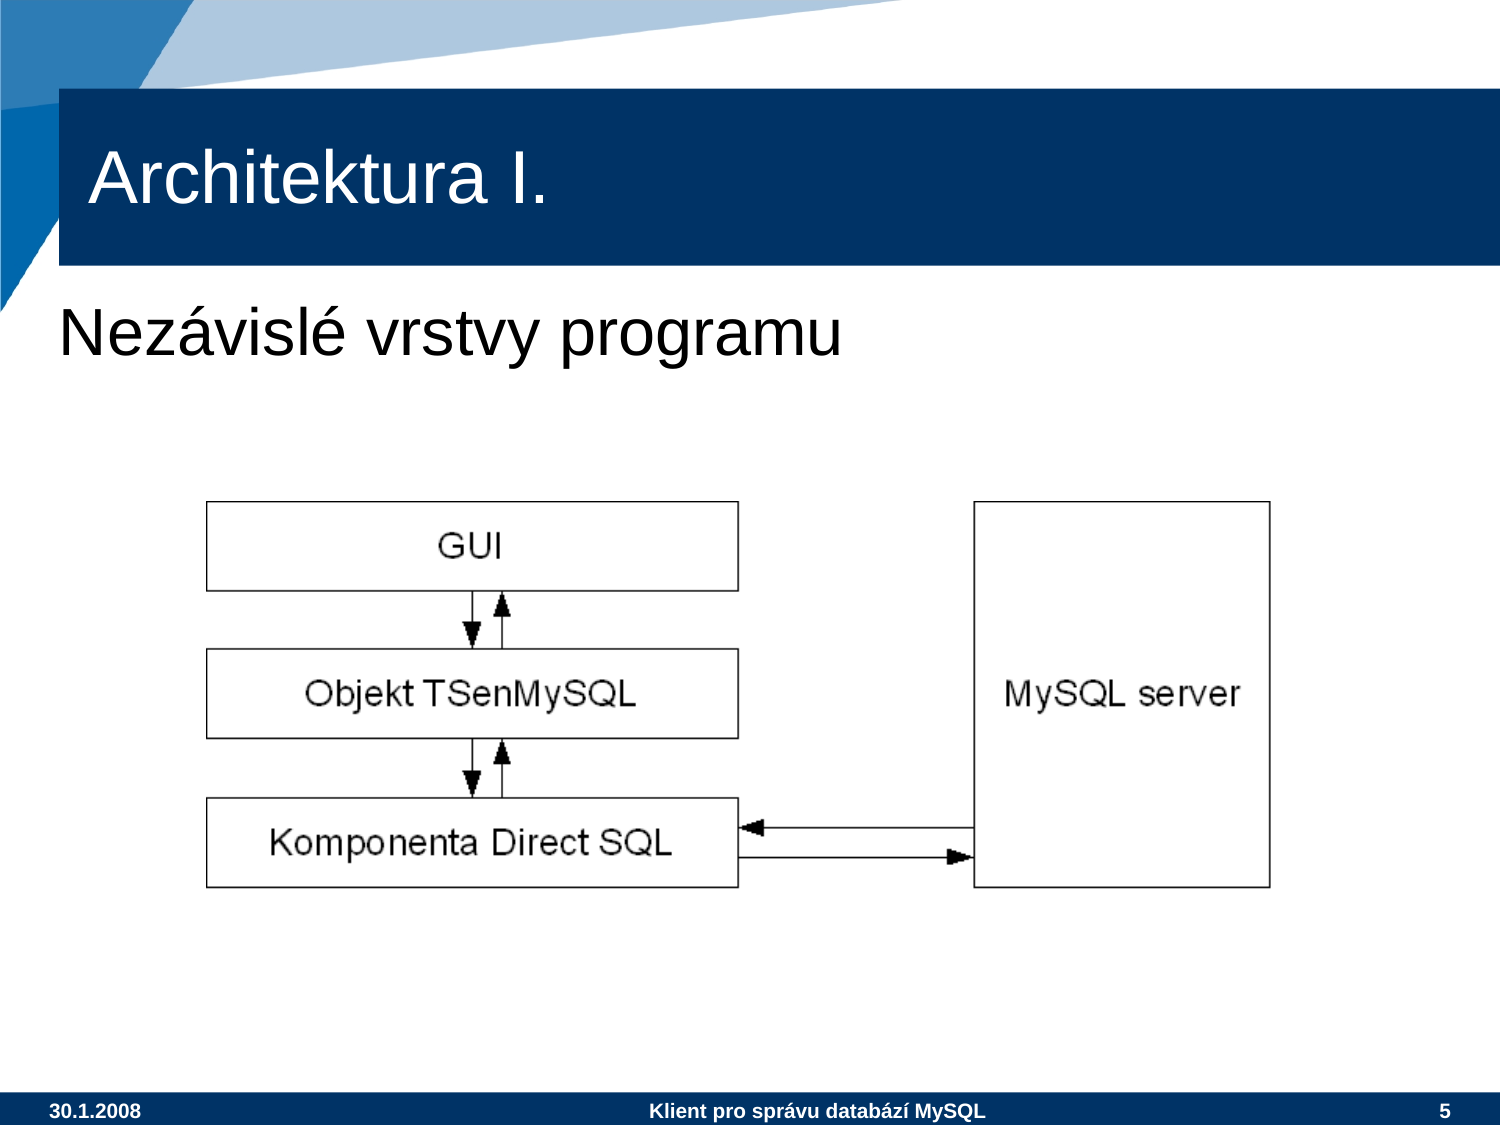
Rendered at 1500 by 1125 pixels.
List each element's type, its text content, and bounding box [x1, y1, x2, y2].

title Architektura I. [88, 125, 1500, 229]
list Nezávislé vrstvy programu [59, 295, 1475, 443]
picture [206, 501, 1274, 890]
picture [0, 0, 945, 355]
